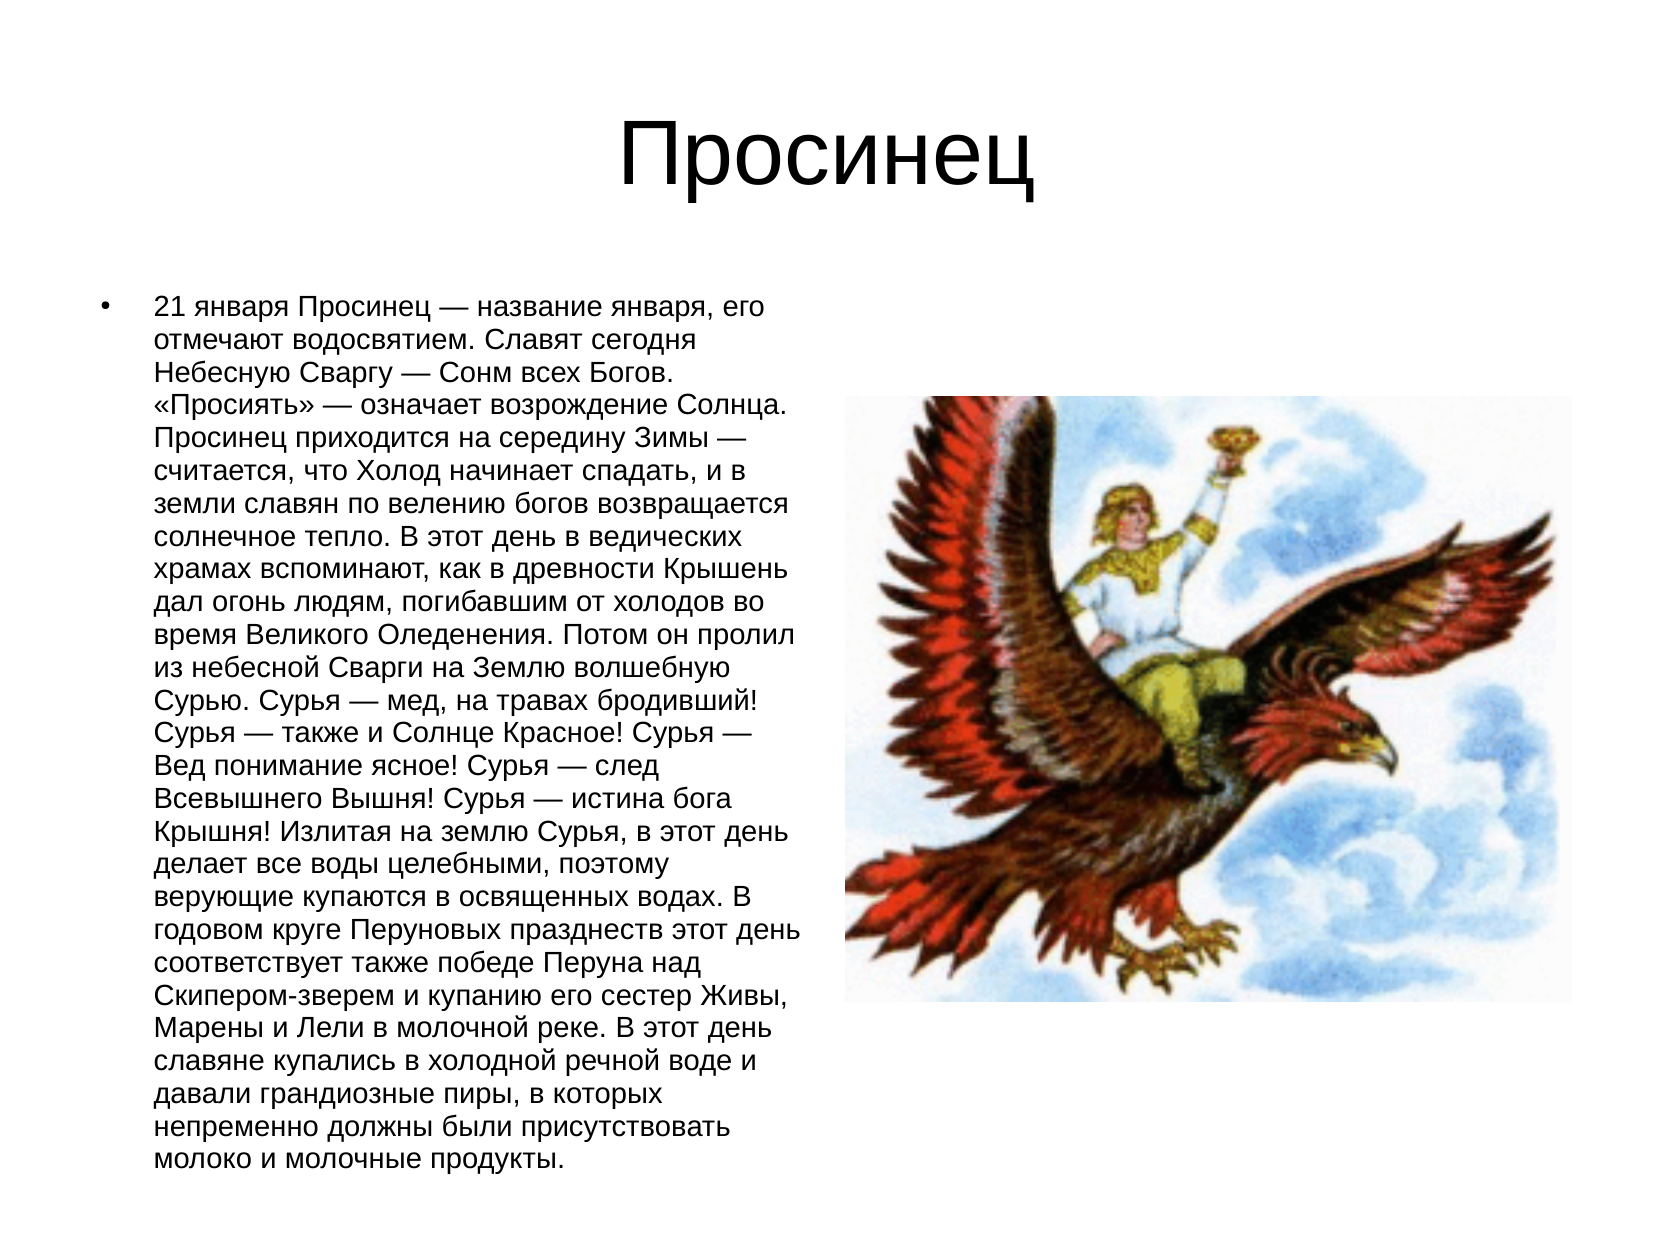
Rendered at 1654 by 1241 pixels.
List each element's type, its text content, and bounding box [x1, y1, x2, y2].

title Просинец [82, 49, 1571, 257]
picture [845, 396, 1572, 1002]
list 21 января Просинец — название января, его отмечают водосвятием. Славят сегодня Небесную Сваргу — Сонм всех Богов. «Просиять» — означает возрождение Солнца. Просинец приходится на середину Зимы — считается, что Холод начинает спадать, и в земли славян по велению богов возвращается солнечное тепло. В этот день в ведических храмах вспоминают, как в древности Крышень дал огонь людям, погибавшим от холодов во время Великого Оледенения. Потом он пролил из небесной Сварги на Землю волшебную Сурью. Сурья — мед, на травах бродивший! Сурья — также и Солнце Красное! Сурья — Вед понимание ясное! Сурья — след Всевышнего Вышня! Сурья — истина бога Крышня! Излитая на землю Сурья, в этот день делает все воды целебными, поэтому верующие купаются в освященных водах. В годовом круге Перуновых празднеств этот день соответствует также победе Перуна над Скипером-зверем и купанию его сестер Живы, Марены и Лели в молочной реке. В этот день славяне купались в холодной речной воде и давали грандиозные пиры, в которых непременно должны были присутствовать молоко и молочные продукты. [82, 290, 809, 1238]
